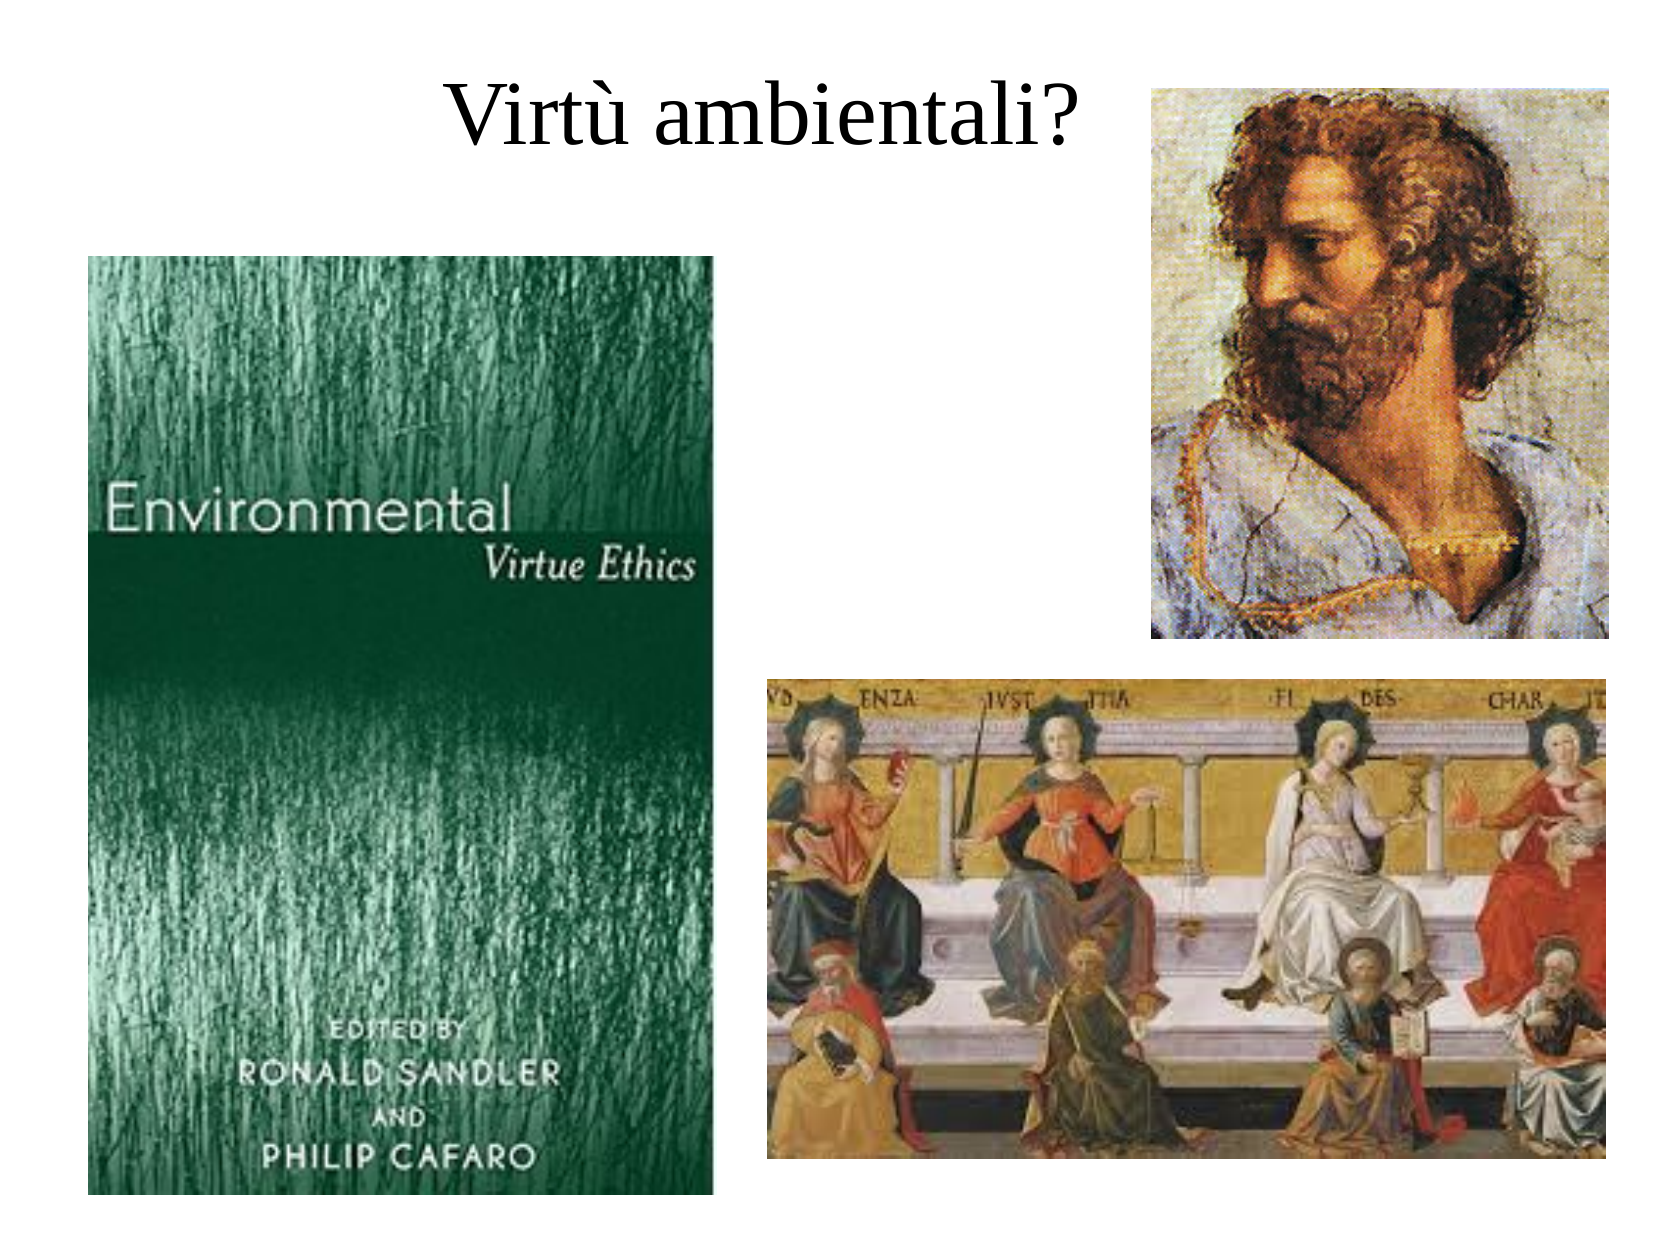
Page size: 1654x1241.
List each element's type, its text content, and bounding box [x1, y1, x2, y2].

picture [767, 679, 1606, 1159]
picture [88, 256, 717, 1195]
picture [1151, 88, 1609, 639]
title Virtù ambientali? [29, 10, 1518, 218]
